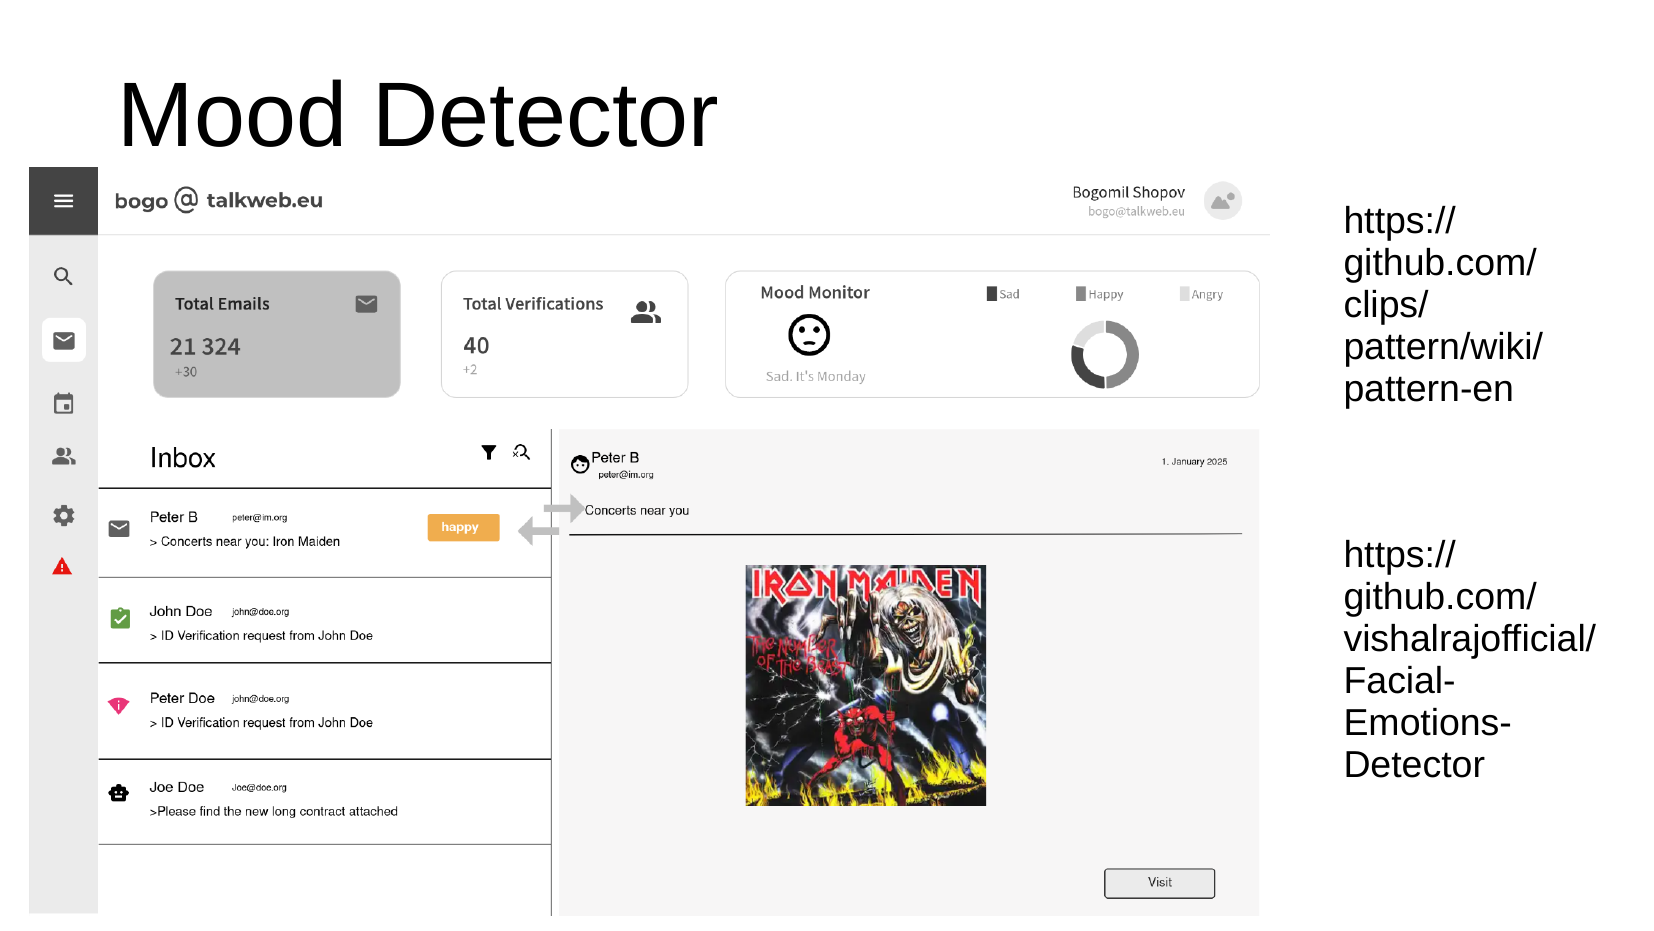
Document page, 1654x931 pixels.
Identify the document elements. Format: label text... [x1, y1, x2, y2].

picture [29, 167, 1270, 916]
title Mood Detector [82, 37, 1571, 193]
text_box https://github.com/vishalrajofficial/Facial-Emotions-Detector [1328, 525, 1625, 793]
text_box https://github.com/clips/pattern/wiki/pattern-en [1328, 192, 1594, 418]
